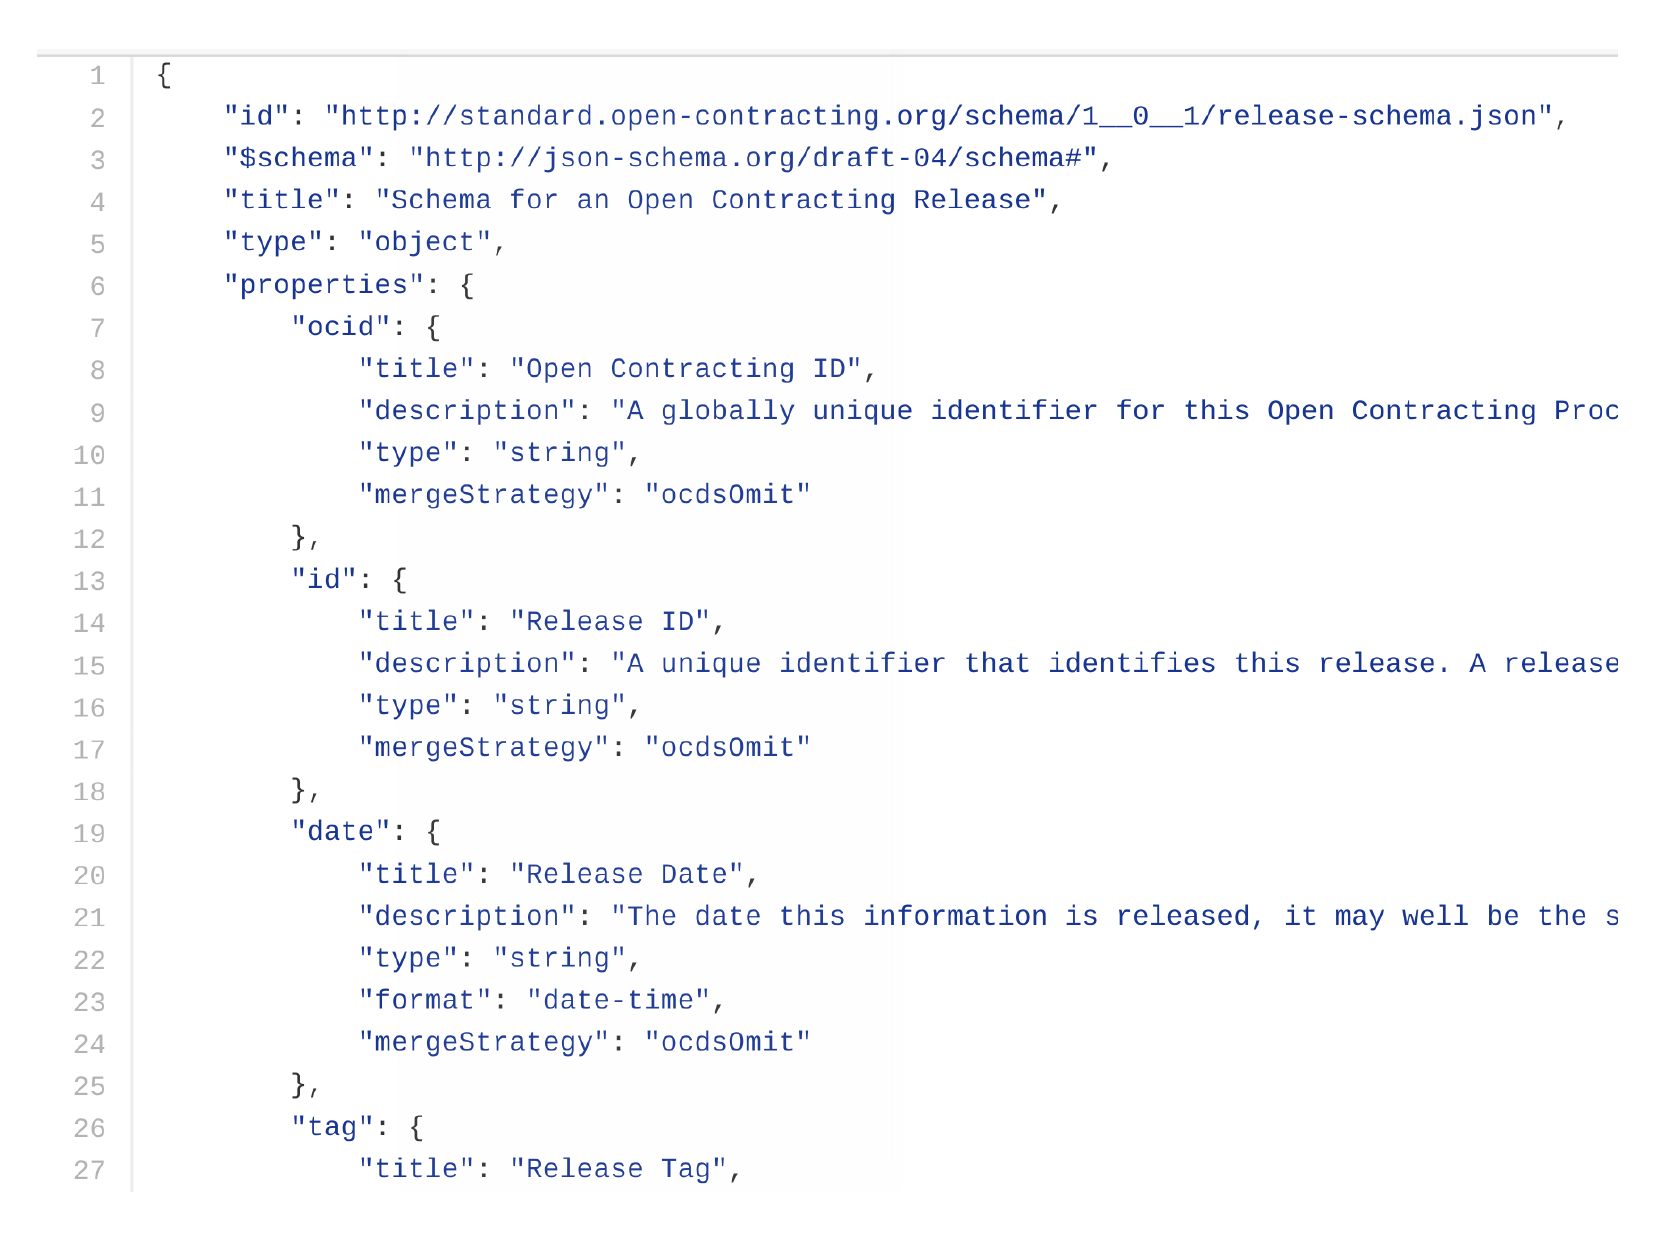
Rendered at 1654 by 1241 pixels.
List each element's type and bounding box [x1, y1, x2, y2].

picture [37, 49, 1618, 1193]
